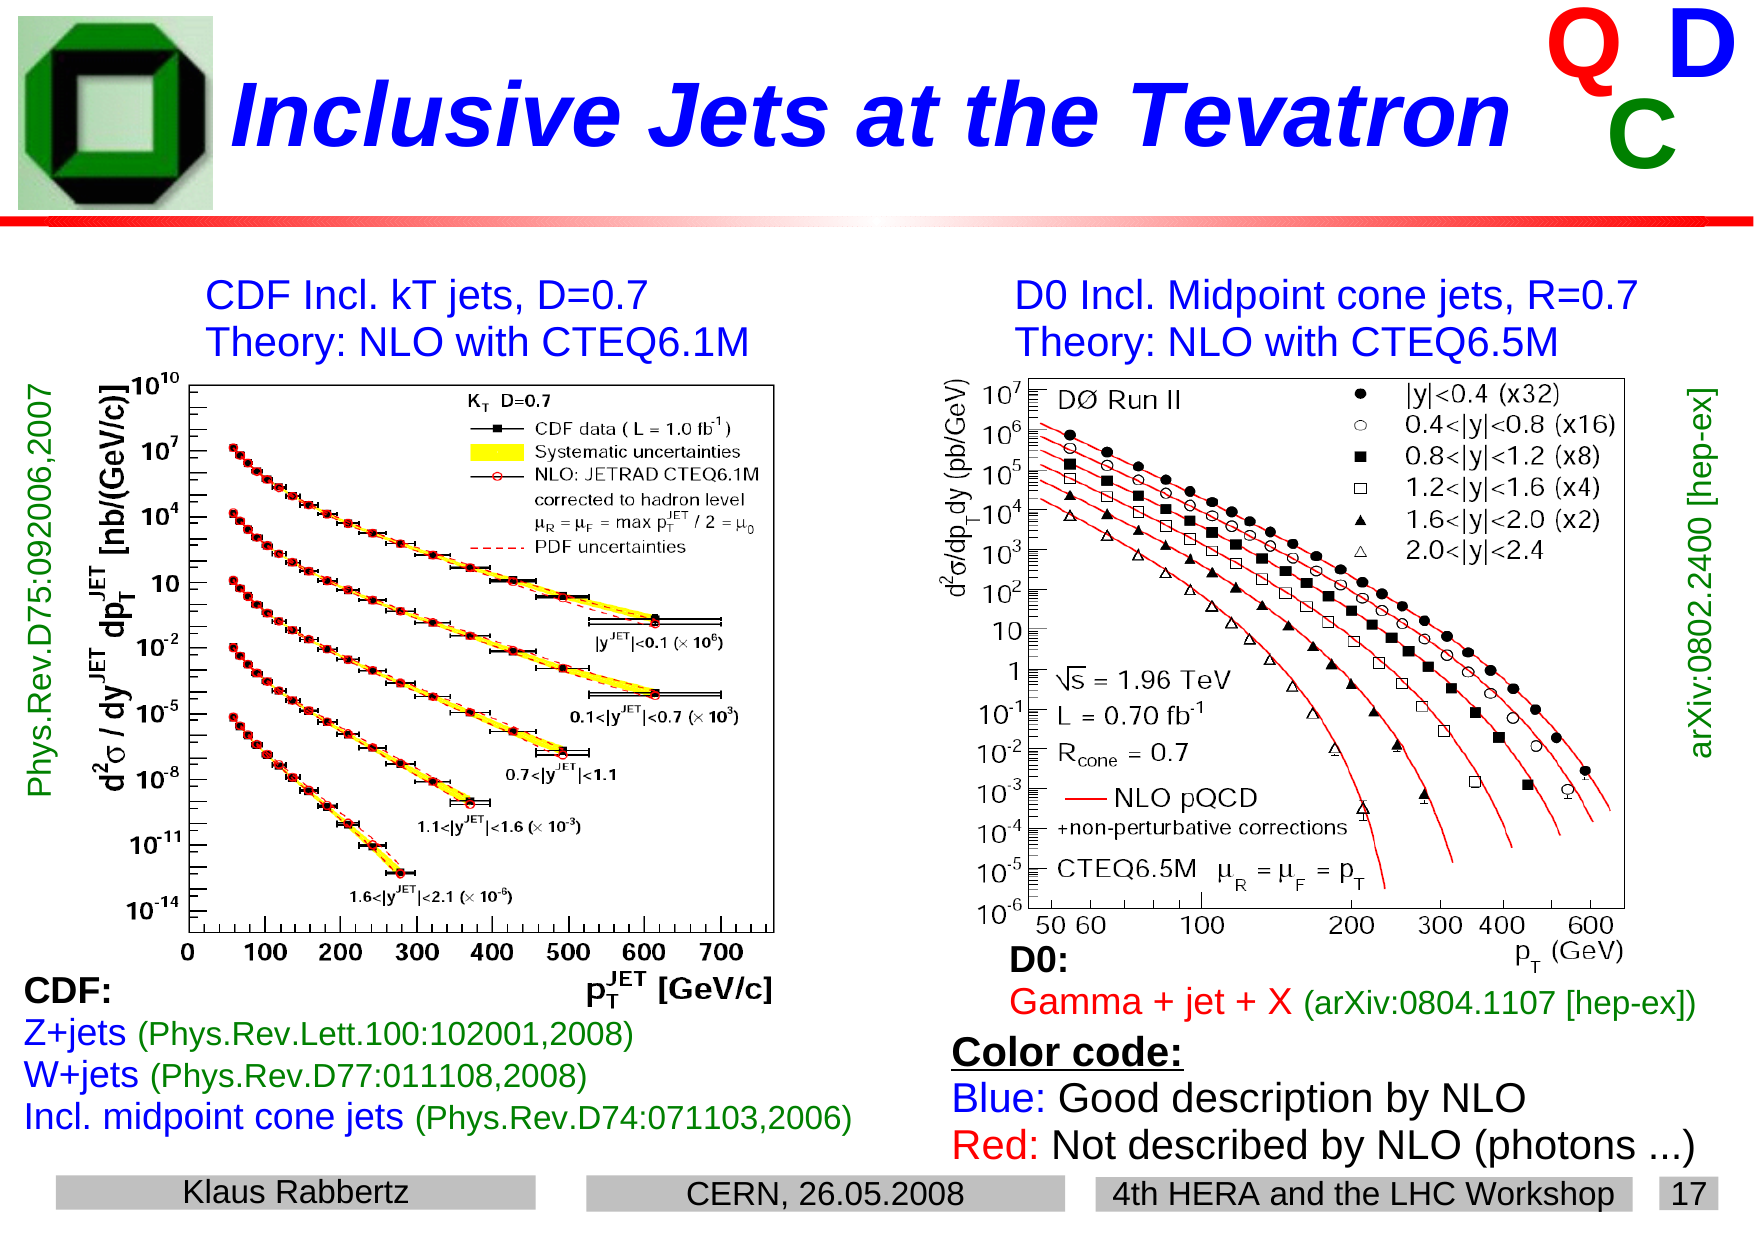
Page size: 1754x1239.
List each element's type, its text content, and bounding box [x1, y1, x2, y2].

title Inclusive Jets at the Tevatron [220, 16, 1525, 213]
text_box arXiv:0802.2400 [hep-ex] [1669, 374, 1730, 771]
text_box D0: Gamma + jet + X (arXiv:0804.1107 [hep-ex]) [997, 926, 1710, 1035]
text_box Phys.Rev.D75:092006,2007 [9, 370, 70, 811]
picture [73, 369, 785, 957]
picture [18, 16, 213, 210]
picture [931, 368, 1636, 979]
text_box CDF Incl. kT jets, D=0.7 Theory: NLO with CTEQ6.1M [193, 260, 763, 378]
text_box D0 Incl. Midpoint cone jets, R=0.7 Theory: NLO with CTEQ6.5M [1002, 260, 1652, 378]
text_box CDF: Z+jets (Phys.Rev.Lett.100:102001,2008) W+jets (Phys.Rev.D77:011108,2008) Incl. midpoint cone jets (Phys.Rev.D74:071103,2006) [11, 957, 867, 1149]
text_box Color code: Blue: Good description by NLO Red: Not described by NLO (photons ...) [939, 1016, 1709, 1180]
